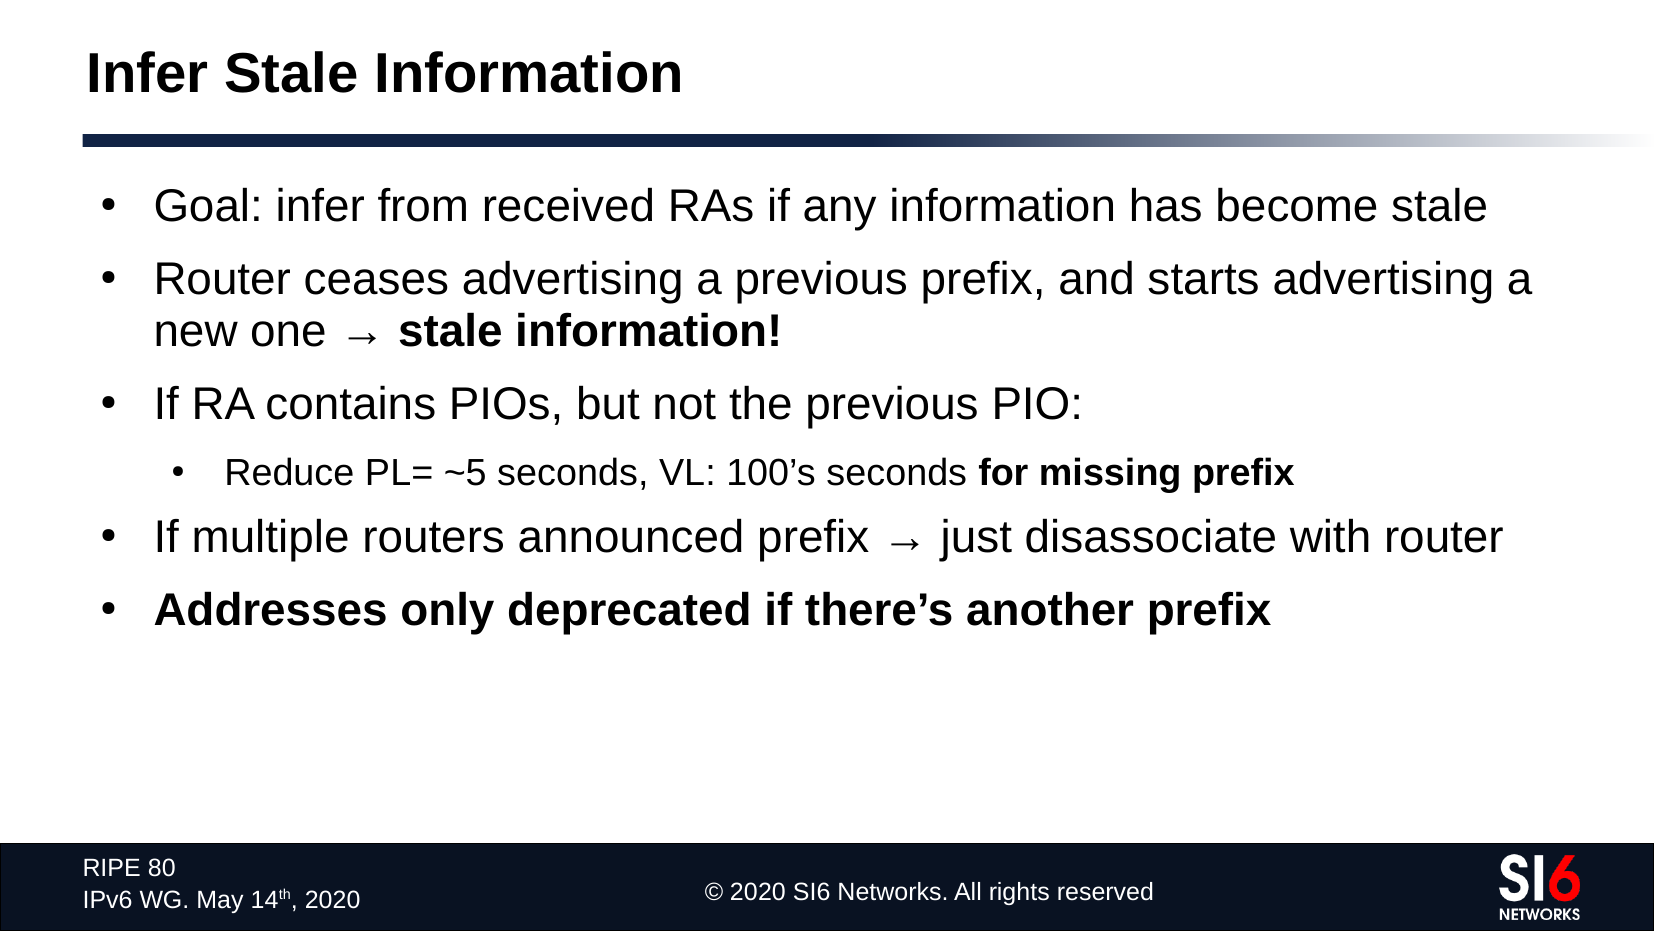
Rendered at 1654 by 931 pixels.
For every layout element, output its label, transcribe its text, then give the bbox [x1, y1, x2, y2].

title Infer Stale Information [86, 22, 1575, 124]
list Goal: infer from received RAs if any information has become stale Router ceases advertising a previous prefix, and starts advertising a new one → stale information! If RA contains PIOs, but not the previous PIO: Reduce PL= ~5 seconds, VL: 100’s seconds for missing prefix If multiple routers announced prefix → just disassociate with router Addresses only deprecated if there’s another prefix [82, 179, 1571, 794]
picture [1499, 854, 1580, 920]
